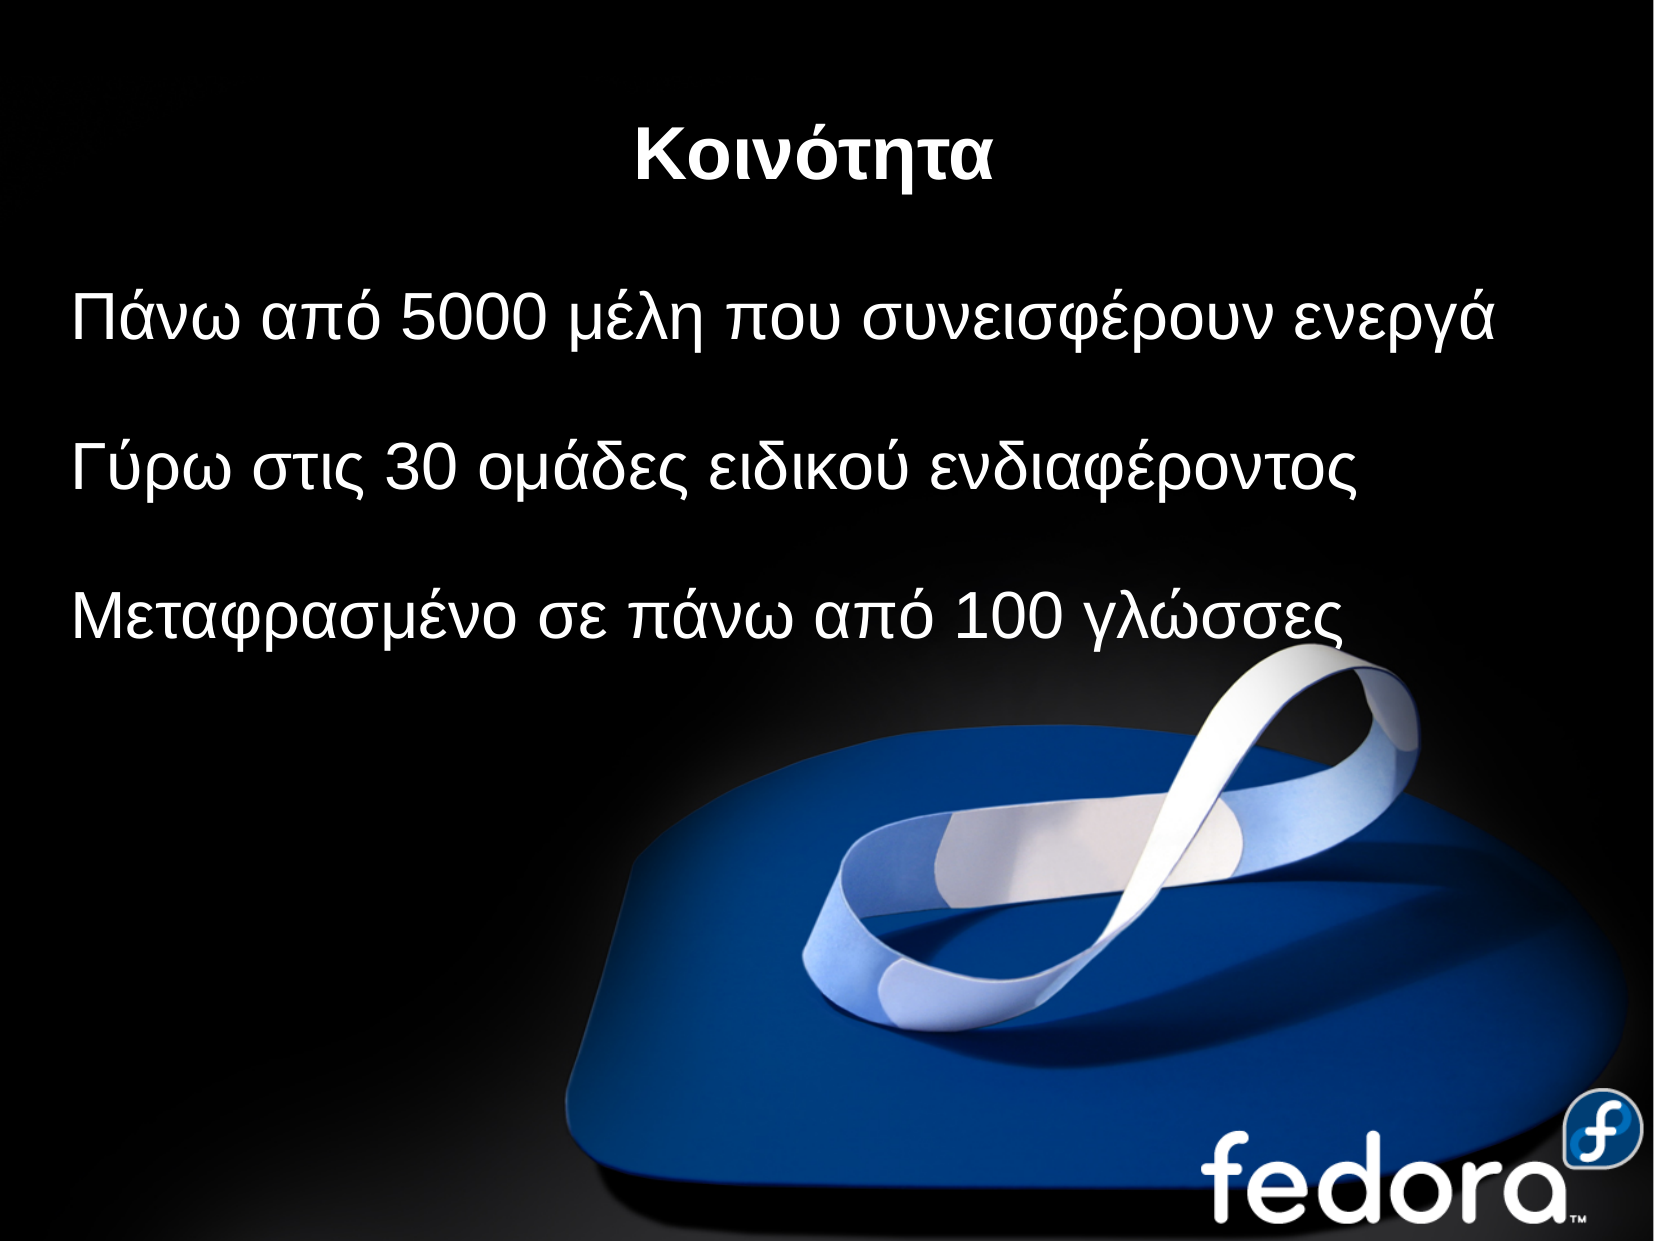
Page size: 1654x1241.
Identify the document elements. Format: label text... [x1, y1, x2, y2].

subtitle Κοινότητα Πάνω από 5000 μέλη που συνεισφέρουν ενεργά Γύρω στις 30 ομάδες ειδικού ενδιαφέροντος Μεταφρασμένο σε πάνω από 100 γλώσσες [70, 10, 1559, 754]
picture [0, 0, 1654, 1241]
